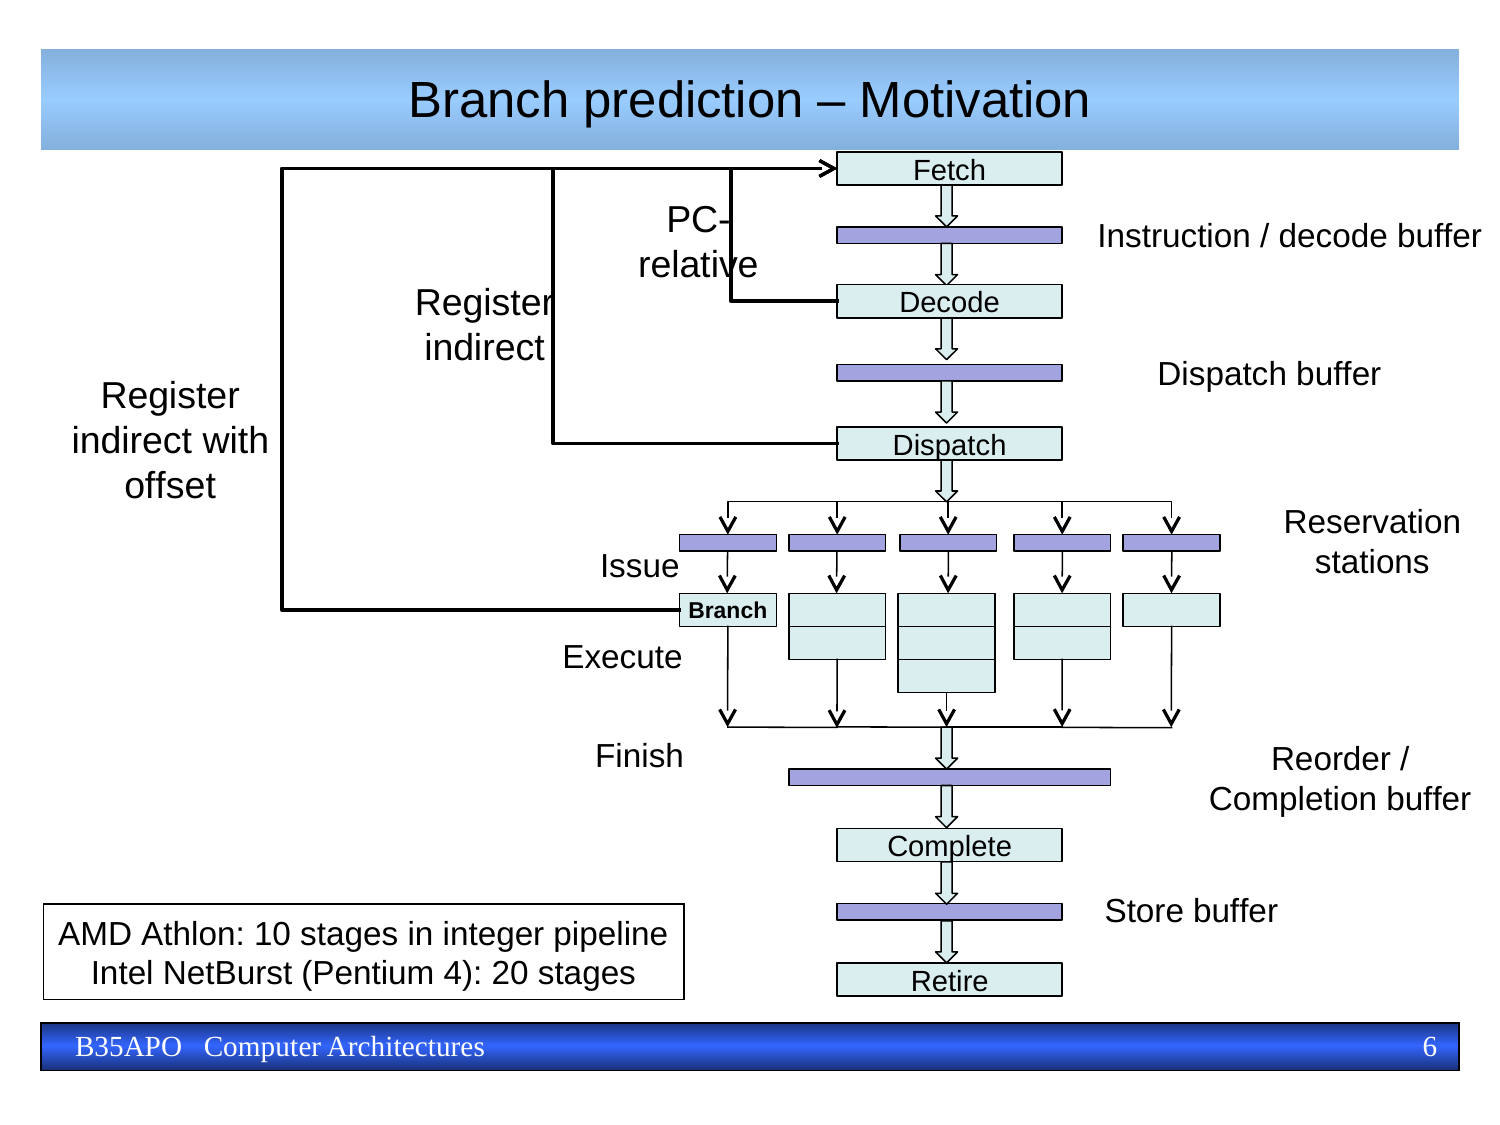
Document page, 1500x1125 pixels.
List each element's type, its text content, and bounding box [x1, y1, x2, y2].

text_box Reorder / Completion buffer [1171, 751, 1491, 803]
text_box Register indirect [355, 268, 597, 423]
text_box [788, 534, 886, 552]
text_box [679, 534, 777, 552]
text_box [935, 318, 958, 360]
title Branch prediction – Motivation [41, 49, 1459, 150]
text_box Issue [510, 538, 752, 590]
text_box Instruction / decode buffer [1062, 208, 1500, 260]
text_box PC- relative [569, 184, 810, 340]
text_box Dispatch [837, 426, 1063, 460]
text_box Complete [837, 828, 1063, 862]
text_box [1123, 534, 1221, 552]
text_box Register indirect with offset [41, 383, 282, 539]
text_box Dispatch buffer [1062, 346, 1459, 398]
text_box AMD Athlon: 10 stages in integer pipeline Intel NetBurst (Pentium 4): 20 stages [43, 904, 685, 1000]
text_box [1013, 593, 1111, 660]
text_box [837, 364, 1062, 424]
text_box [935, 460, 958, 501]
text_box Decode [837, 284, 1063, 318]
text_box Store buffer [1062, 883, 1303, 935]
text_box Retire [837, 962, 1063, 996]
text_box [898, 593, 996, 693]
text_box Branch [679, 593, 777, 627]
text_box [837, 185, 1062, 284]
text_box [899, 534, 997, 552]
text_box Fetch [837, 151, 1063, 185]
text_box [1013, 534, 1111, 552]
text_box Reservation stations [1227, 514, 1500, 567]
text_box [1123, 593, 1221, 627]
text_box [788, 728, 1111, 828]
text_box [788, 593, 886, 660]
text_box Finish [510, 727, 752, 780]
text_box [837, 862, 1062, 962]
text_box Execute [493, 629, 735, 682]
